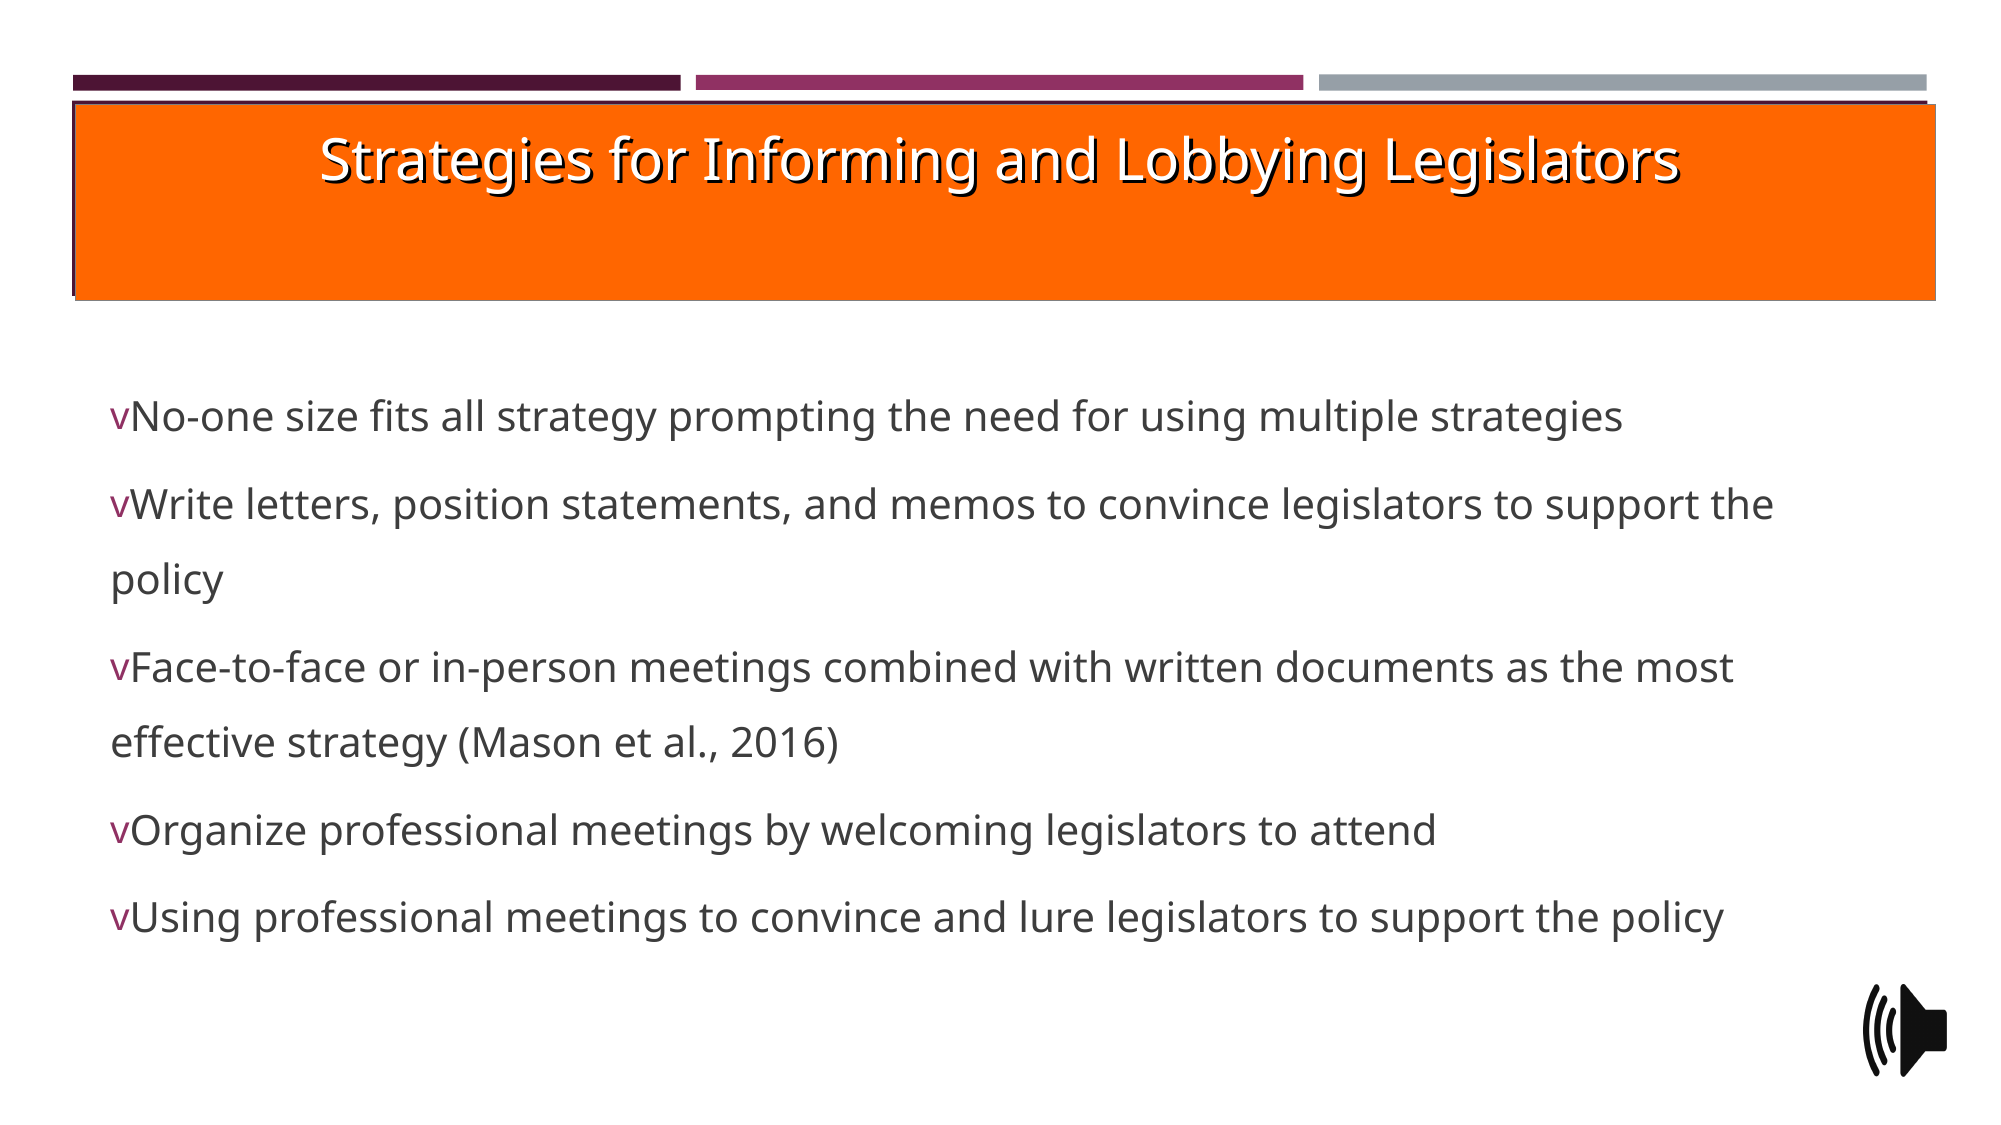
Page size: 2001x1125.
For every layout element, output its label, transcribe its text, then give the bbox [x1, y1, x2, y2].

picture [1860, 967, 1951, 1096]
title Strategies for Informing and Lobbying Legislators [95, 115, 1905, 282]
list No-one size fits all strategy prompting the need for using multiple strategies Write letters, position statements, and memos to convince legislators to support the policy Face-to-face or in-person meetings combined with written documents as the most effective strategy (Mason et al., 2016) Organize professional meetings by welcoming legislators to attend Using professional meetings to convince and lure legislators to support the policy [95, 357, 1905, 1048]
text_box [75, 105, 1935, 300]
